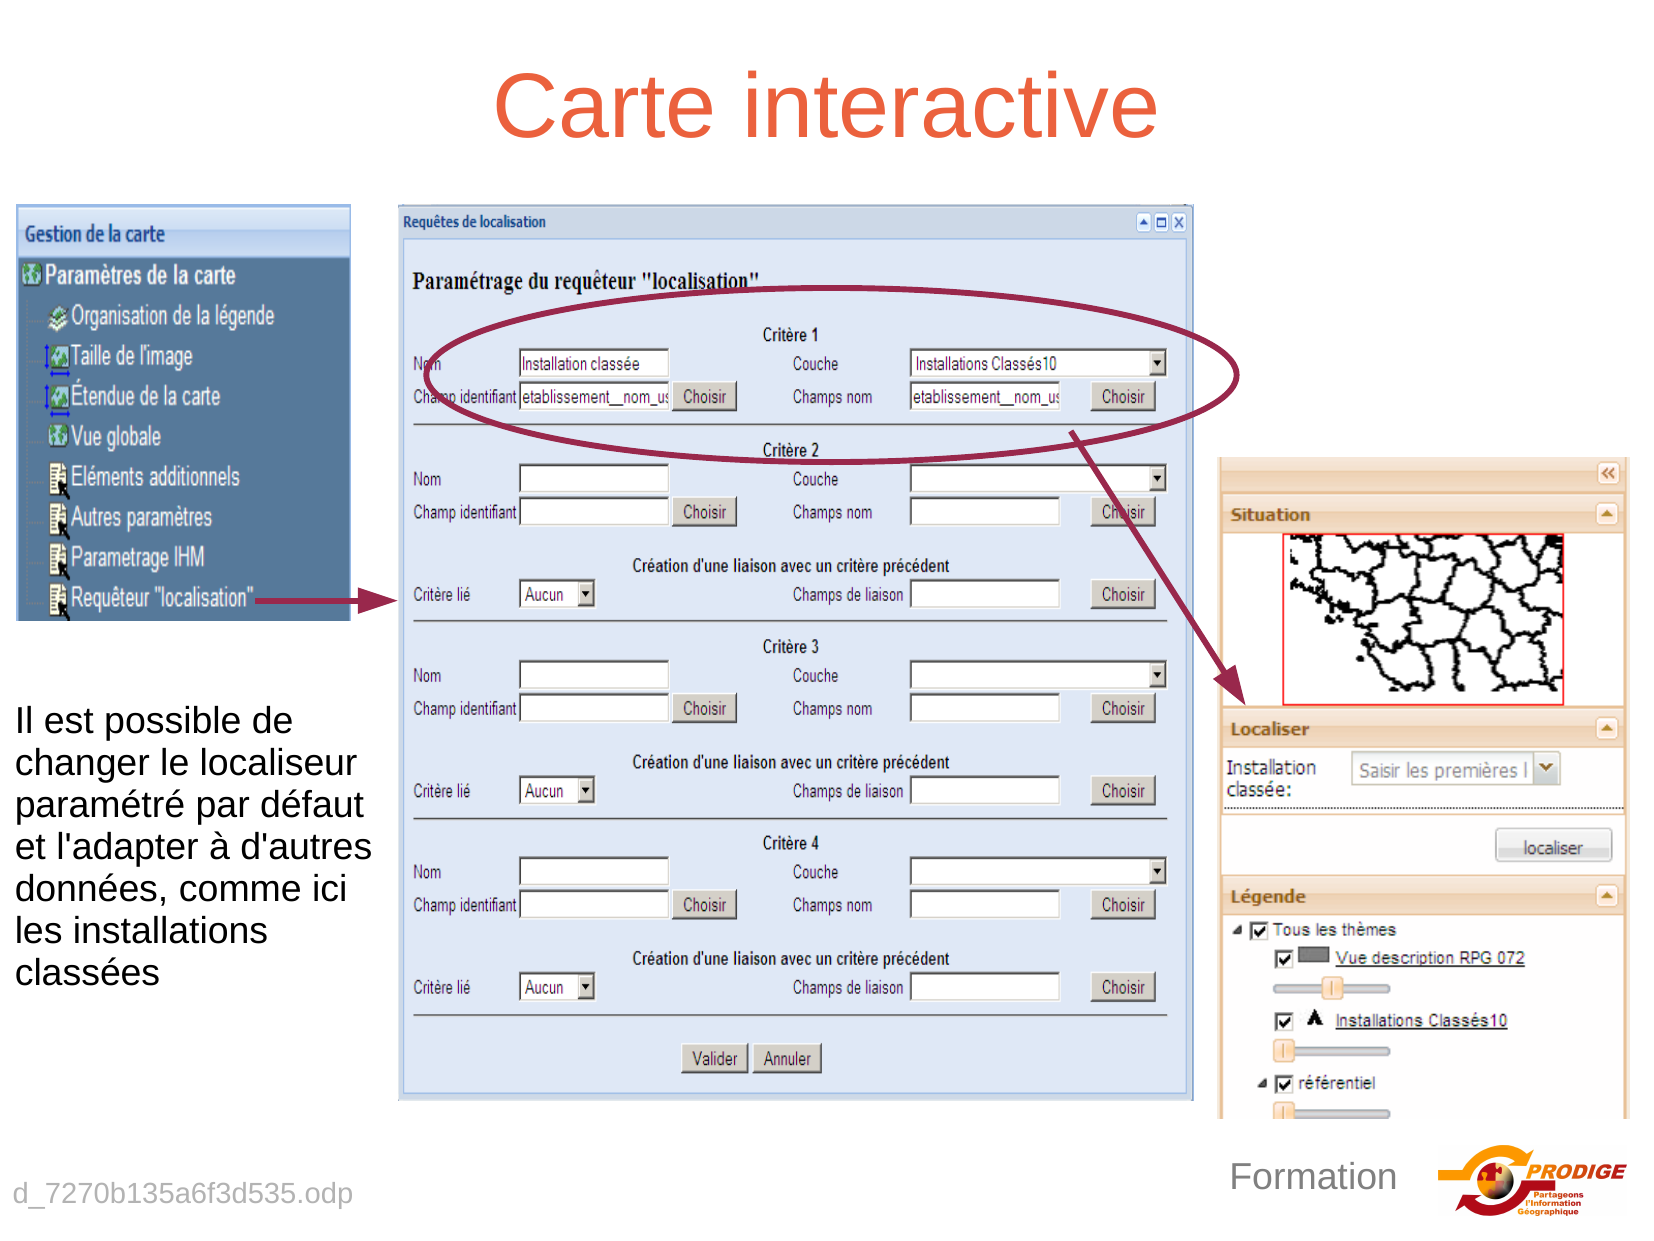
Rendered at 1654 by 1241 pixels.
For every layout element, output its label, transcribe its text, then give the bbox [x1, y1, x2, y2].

picture [430, 291, 1194, 459]
picture [16, 204, 351, 621]
picture [398, 204, 1194, 1101]
title Carte interactive [82, 9, 1571, 202]
picture [1438, 1145, 1627, 1216]
text_box Il est possible de changer le localiseur paramétré par défaut et l'adapter à d'autres données, comme ici les installations classées [0, 692, 388, 1002]
picture [1217, 457, 1630, 1119]
picture [1085, 418, 1194, 617]
